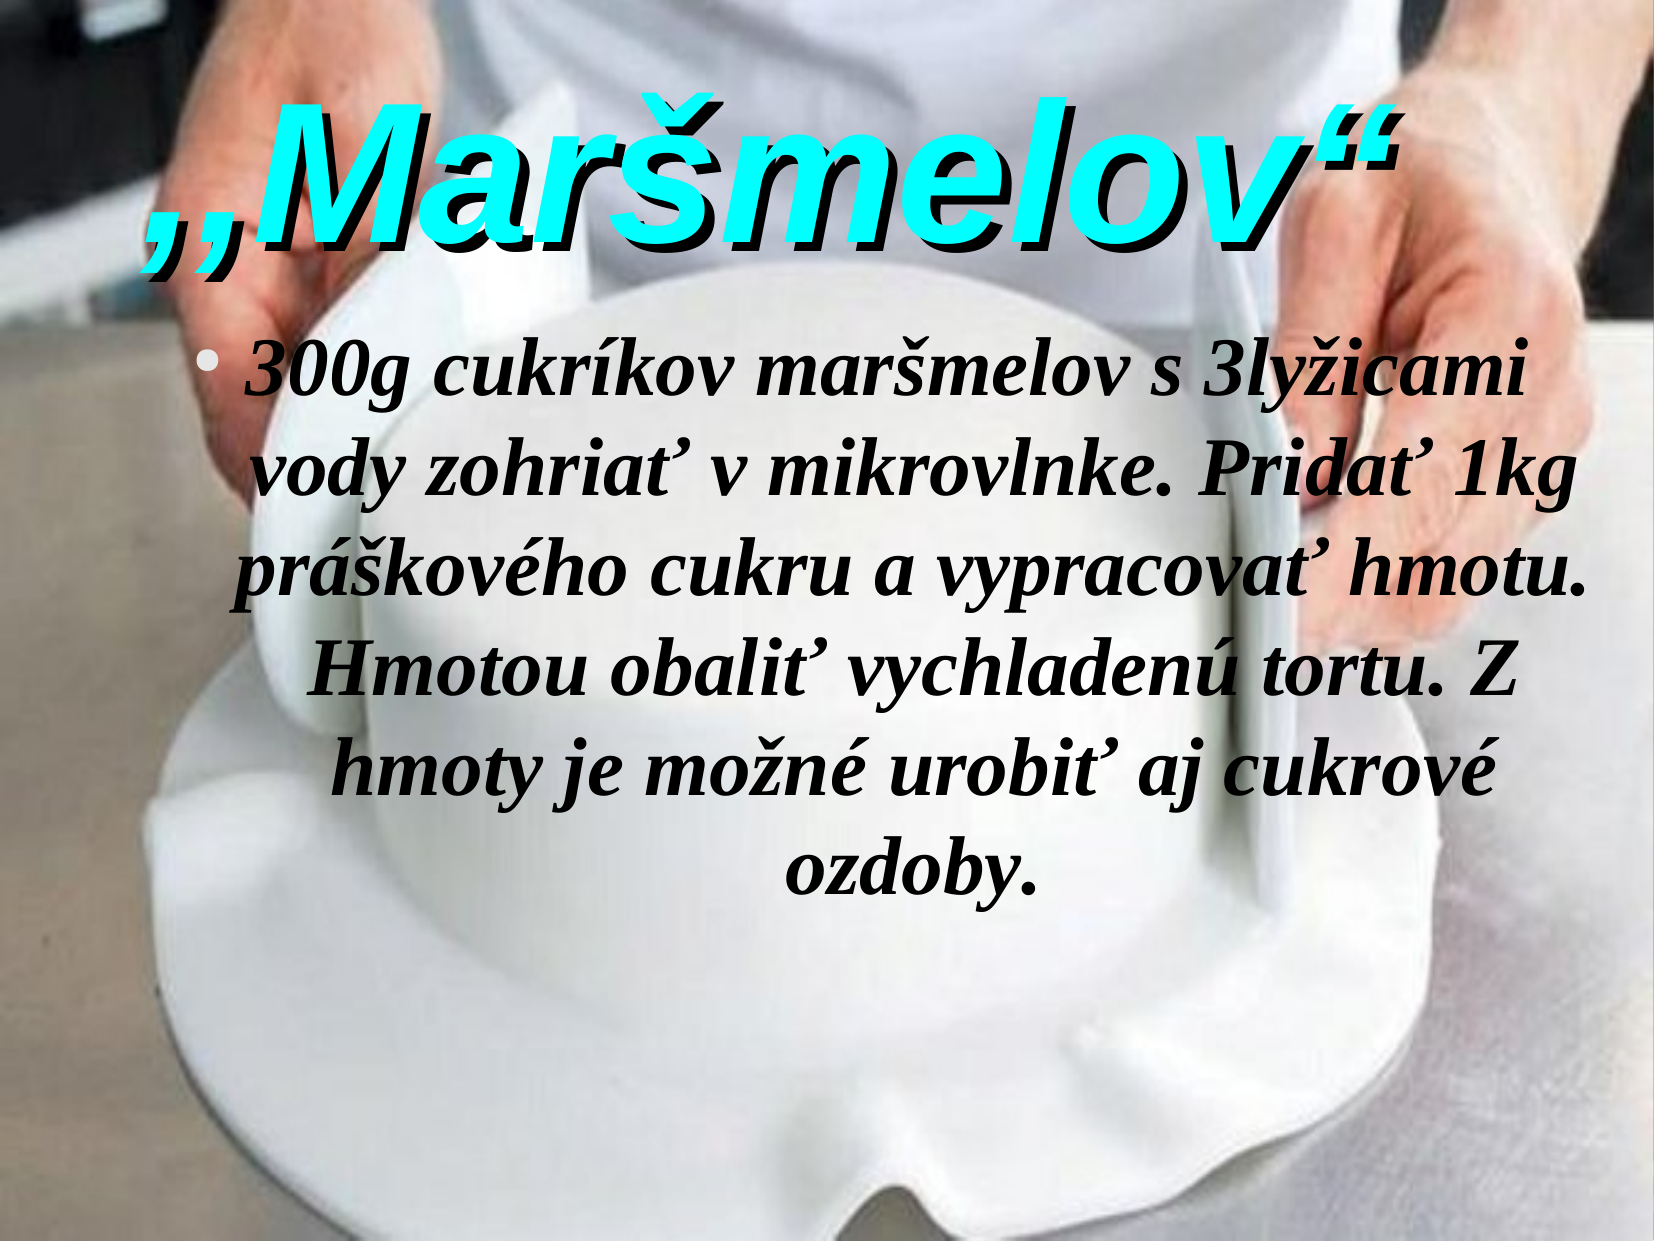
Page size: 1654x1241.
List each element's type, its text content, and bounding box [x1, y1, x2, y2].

list 300g cukríkov maršmelov s 3lyžicami vody zohriať v mikrovlnke. Pridať 1kg práškového cukru a vypracovať hmotu. Hmotou obaliť vychladenú tortu. Z hmoty je možné urobiť aj cukrové ozdoby. [92, 312, 1595, 919]
title ,,Maršmelov“ [121, 41, 1418, 284]
picture [0, 0, 1654, 1241]
